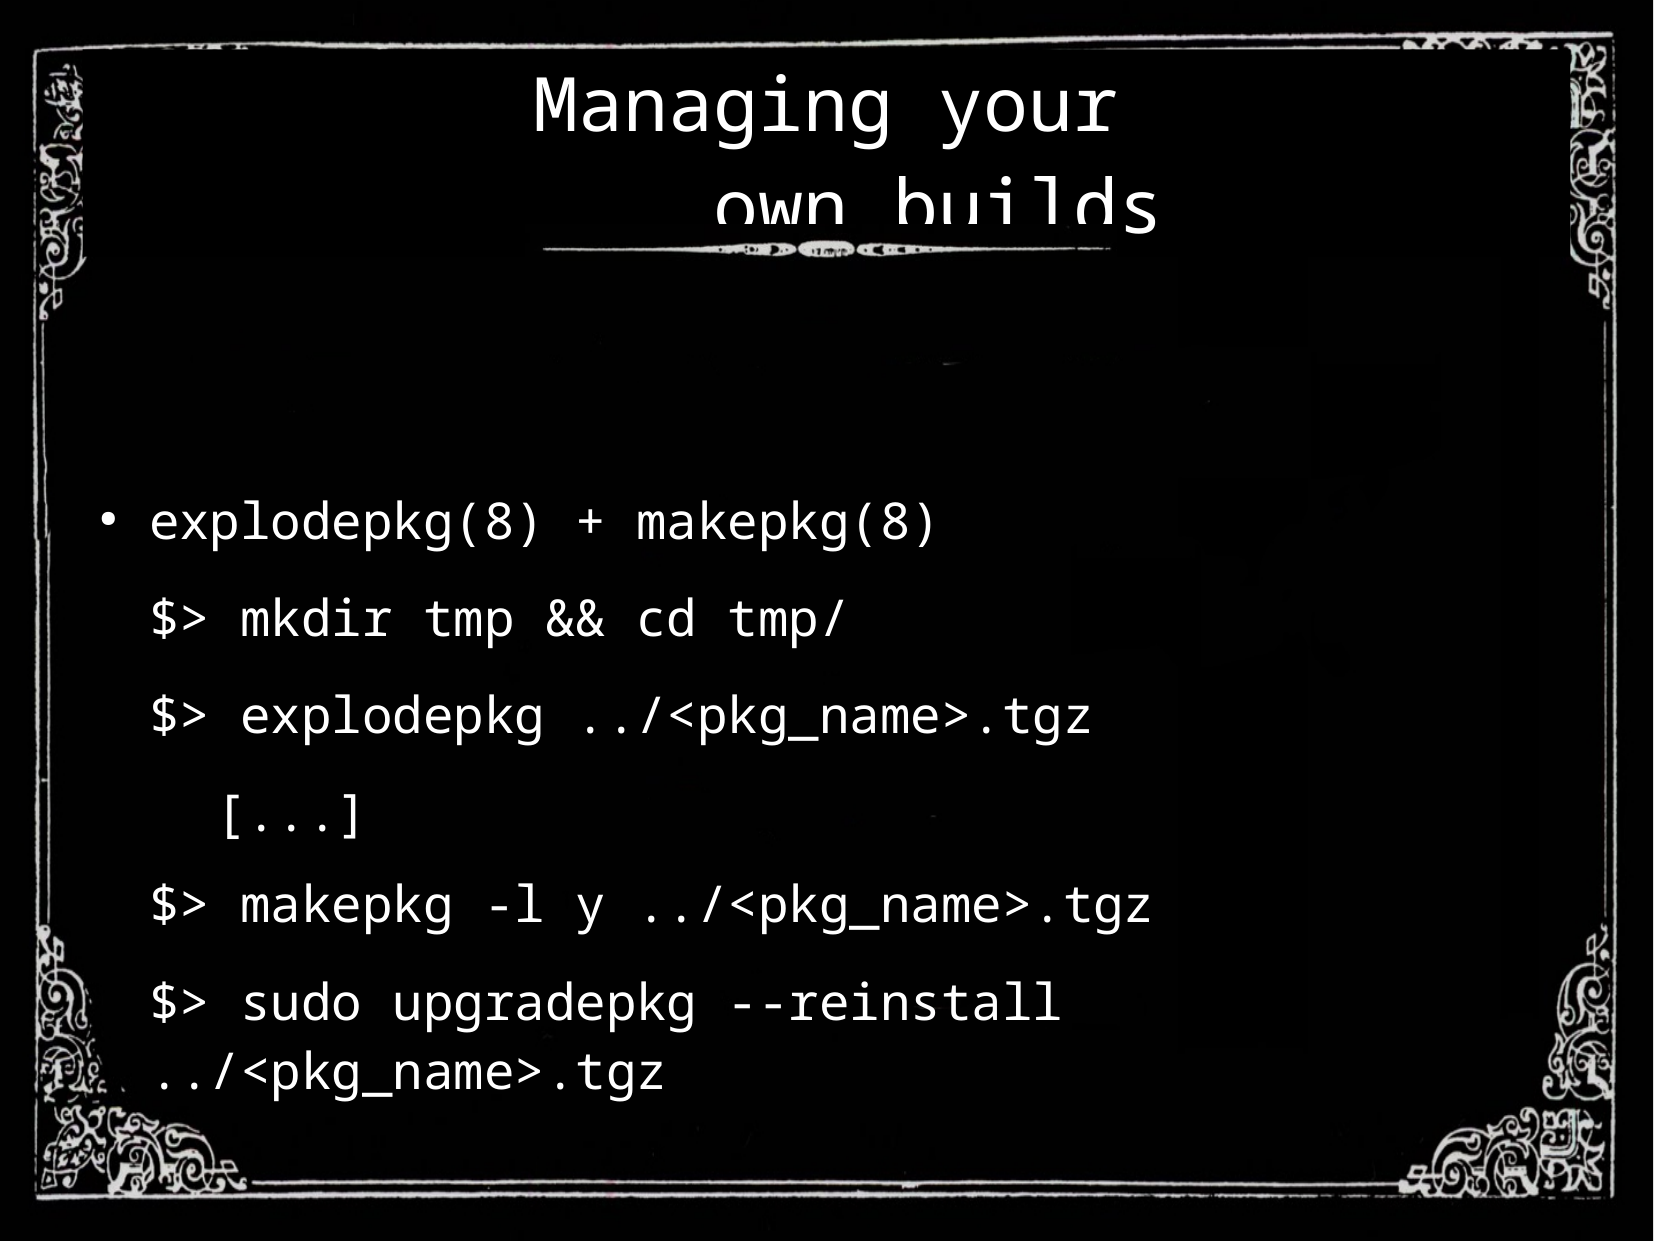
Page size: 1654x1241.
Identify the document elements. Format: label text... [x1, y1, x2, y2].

list explodepkg(8) + makepkg(8) $> mkdir tmp && cd tmp/ $> explodepkg ../<pkg_name>.tgz [...] $> makepkg -l y ../<pkg_name>.tgz $> sudo upgradepkg --reinstall ../<pkg_name>.tgz [82, 290, 1501, 1109]
title Managing your own builds [82, 49, 1571, 257]
picture [0, 0, 1654, 1241]
